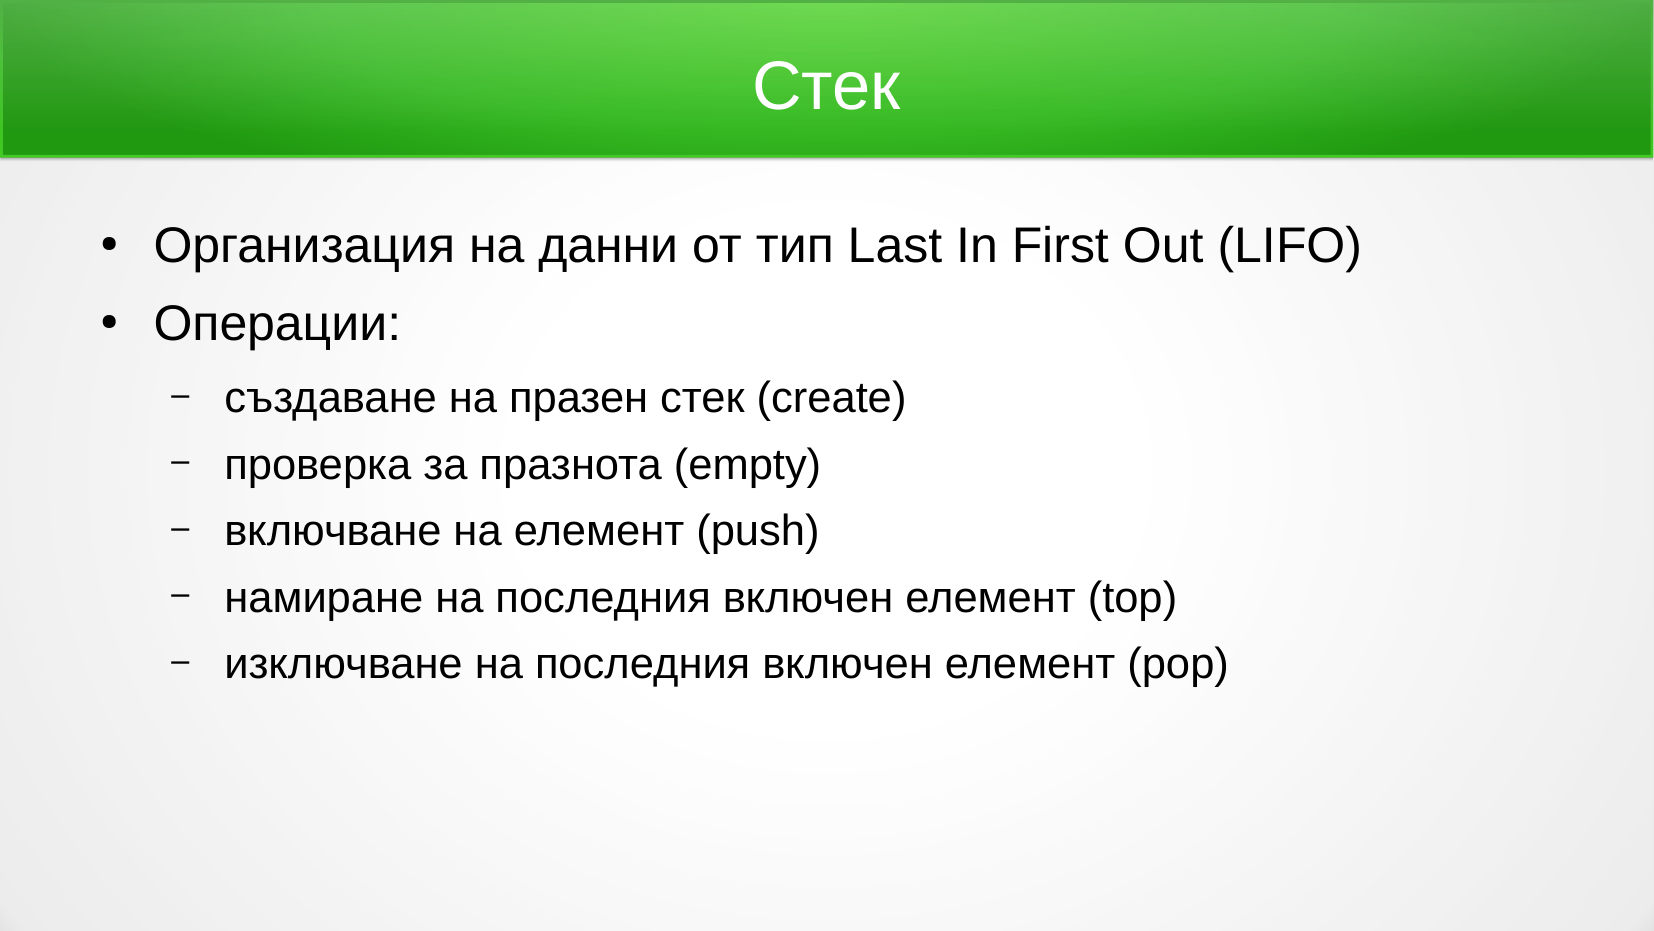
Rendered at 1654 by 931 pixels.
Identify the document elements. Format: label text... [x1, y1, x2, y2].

title Стек [82, 37, 1571, 135]
list Организация на данни от тип Last In First Out (LIFO) Операции: създаване на празен стек (create) проверка за празнота (empty) включване на елемент (push) намиране на последния включен елемент (top) изключване на последния включен елемент (pop) [82, 217, 1538, 758]
